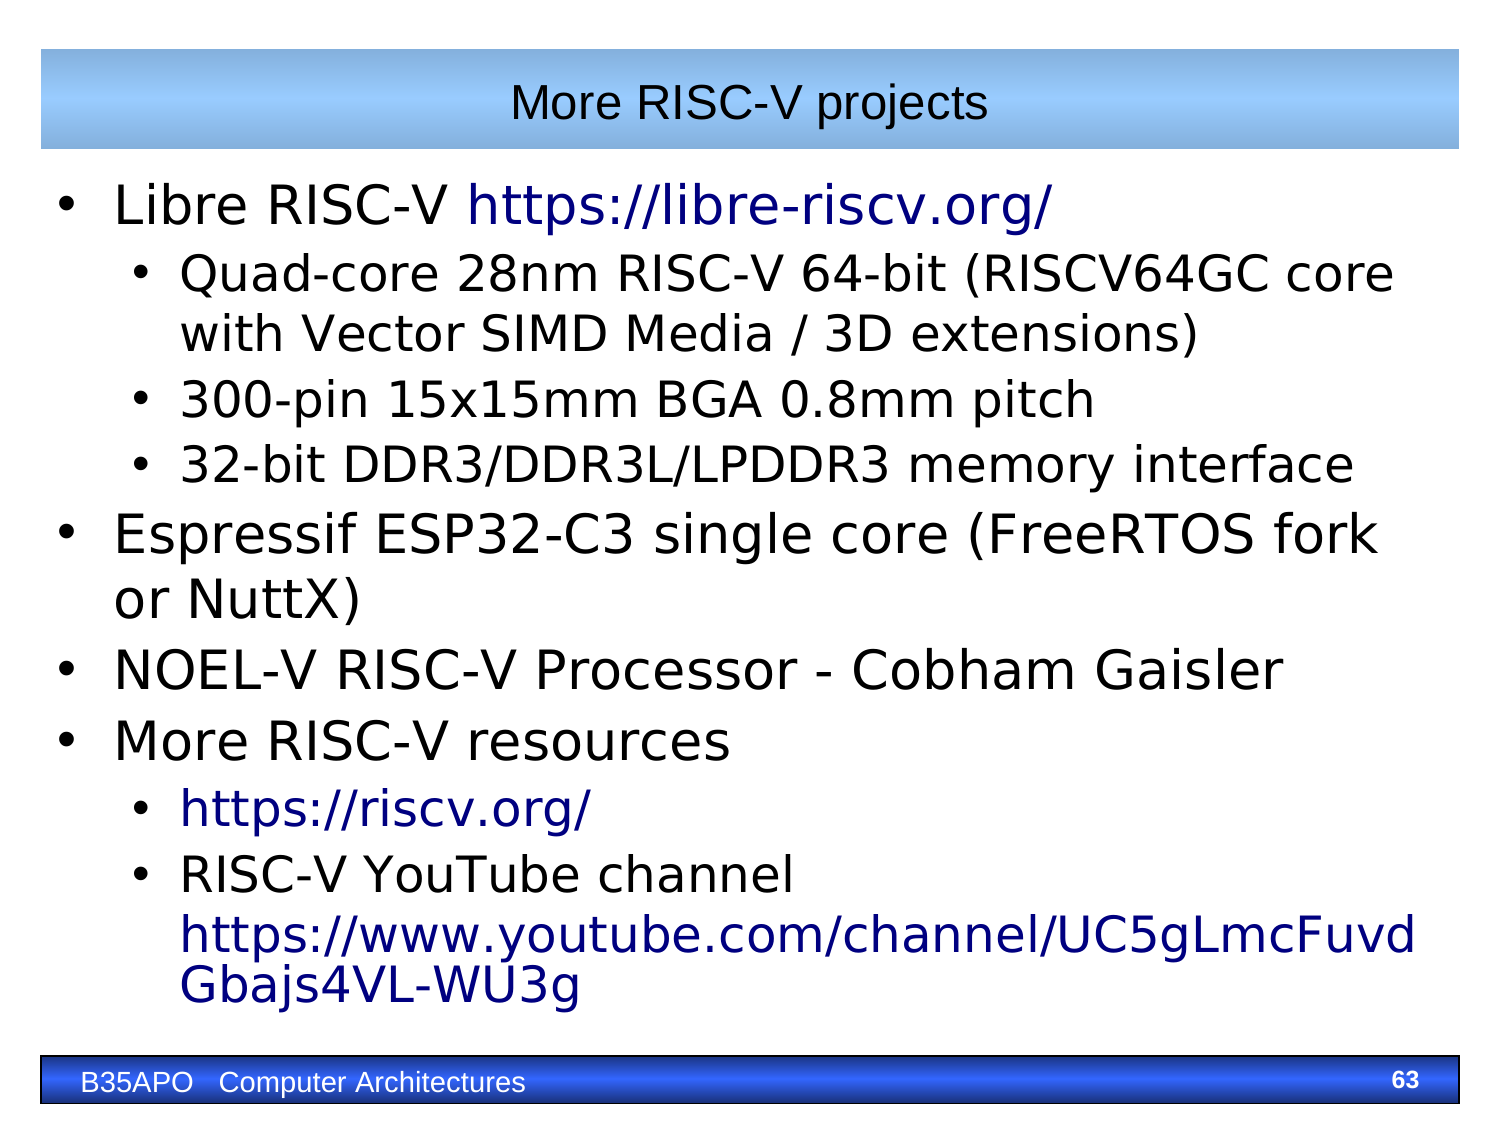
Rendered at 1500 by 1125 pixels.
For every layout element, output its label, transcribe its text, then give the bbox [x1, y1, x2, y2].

list Libre RISC-V https://libre-riscv.org/ Quad-core 28nm RISC-V 64-bit (RISCV64GC core with Vector SIMD Media / 3D extensions) 300-pin 15x15mm BGA 0.8mm pitch 32-bit DDR3/DDR3L/LPDDR3 memory interface Espressif ESP32-C3 single core (FreeRTOS fork or NuttX) NOEL-V RISC-V Processor - Cobham Gaisler More RISC-V resources https://riscv.org/ RISC-V YouTube channel https://www.youtube.com/channel/UC5gLmcFuvdGbajs4VL-WU3g [43, 162, 1450, 1051]
title More RISC-V projects [41, 49, 1459, 149]
